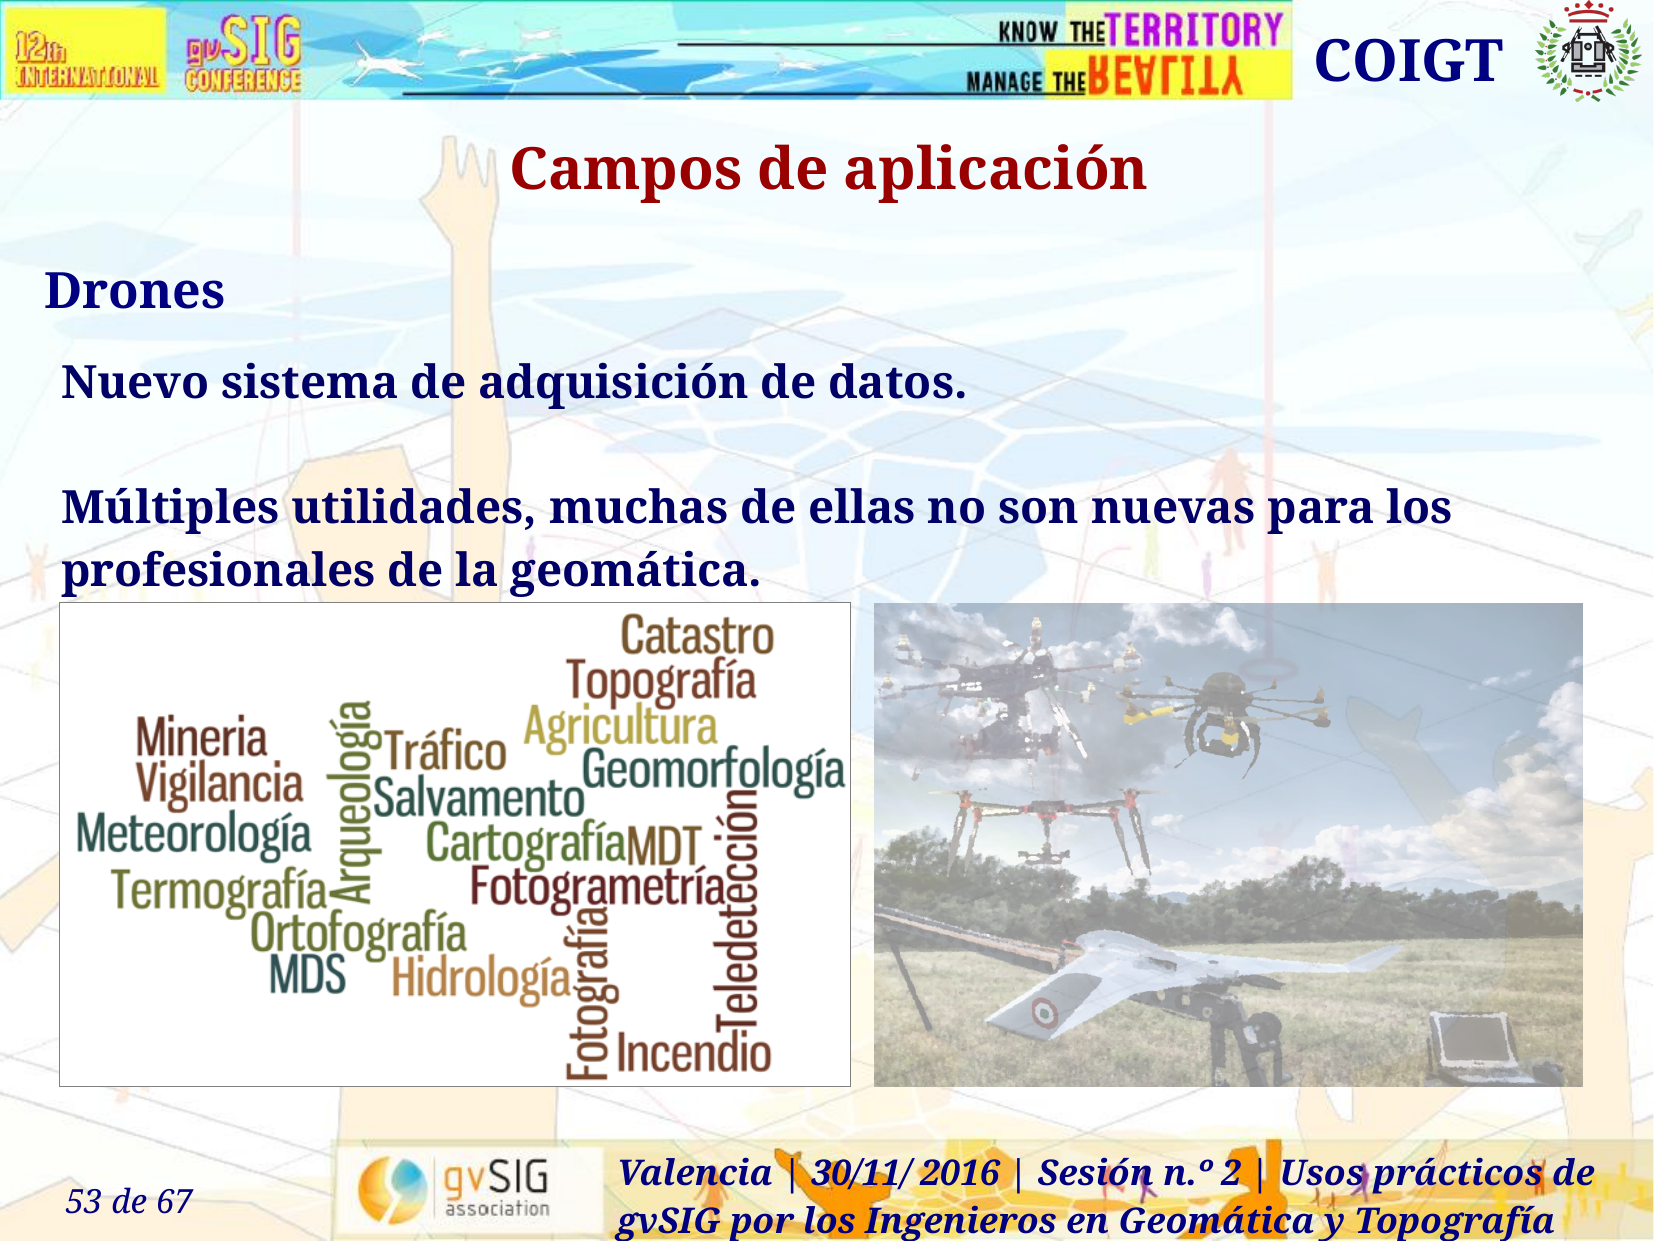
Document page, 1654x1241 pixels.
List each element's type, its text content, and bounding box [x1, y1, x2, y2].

text_box Nuevo sistema de adquisición de datos. Múltiples utilidades, muchas de ellas no son nuevas para los profesionales de la geomática. [46, 342, 1548, 613]
text_box Valencia | 30/11/ 2016 | Sesión n.º 2 | Usos prácticos de gvSIG por los Ingenieros en Geomática y Topografía [602, 1140, 1654, 1241]
text_box COIGT [1299, 12, 1654, 148]
text_box Drones [29, 248, 1630, 1238]
text_box Campos de aplicación [28, 120, 1630, 202]
picture [0, 0, 1654, 1241]
picture [59, 602, 851, 1087]
